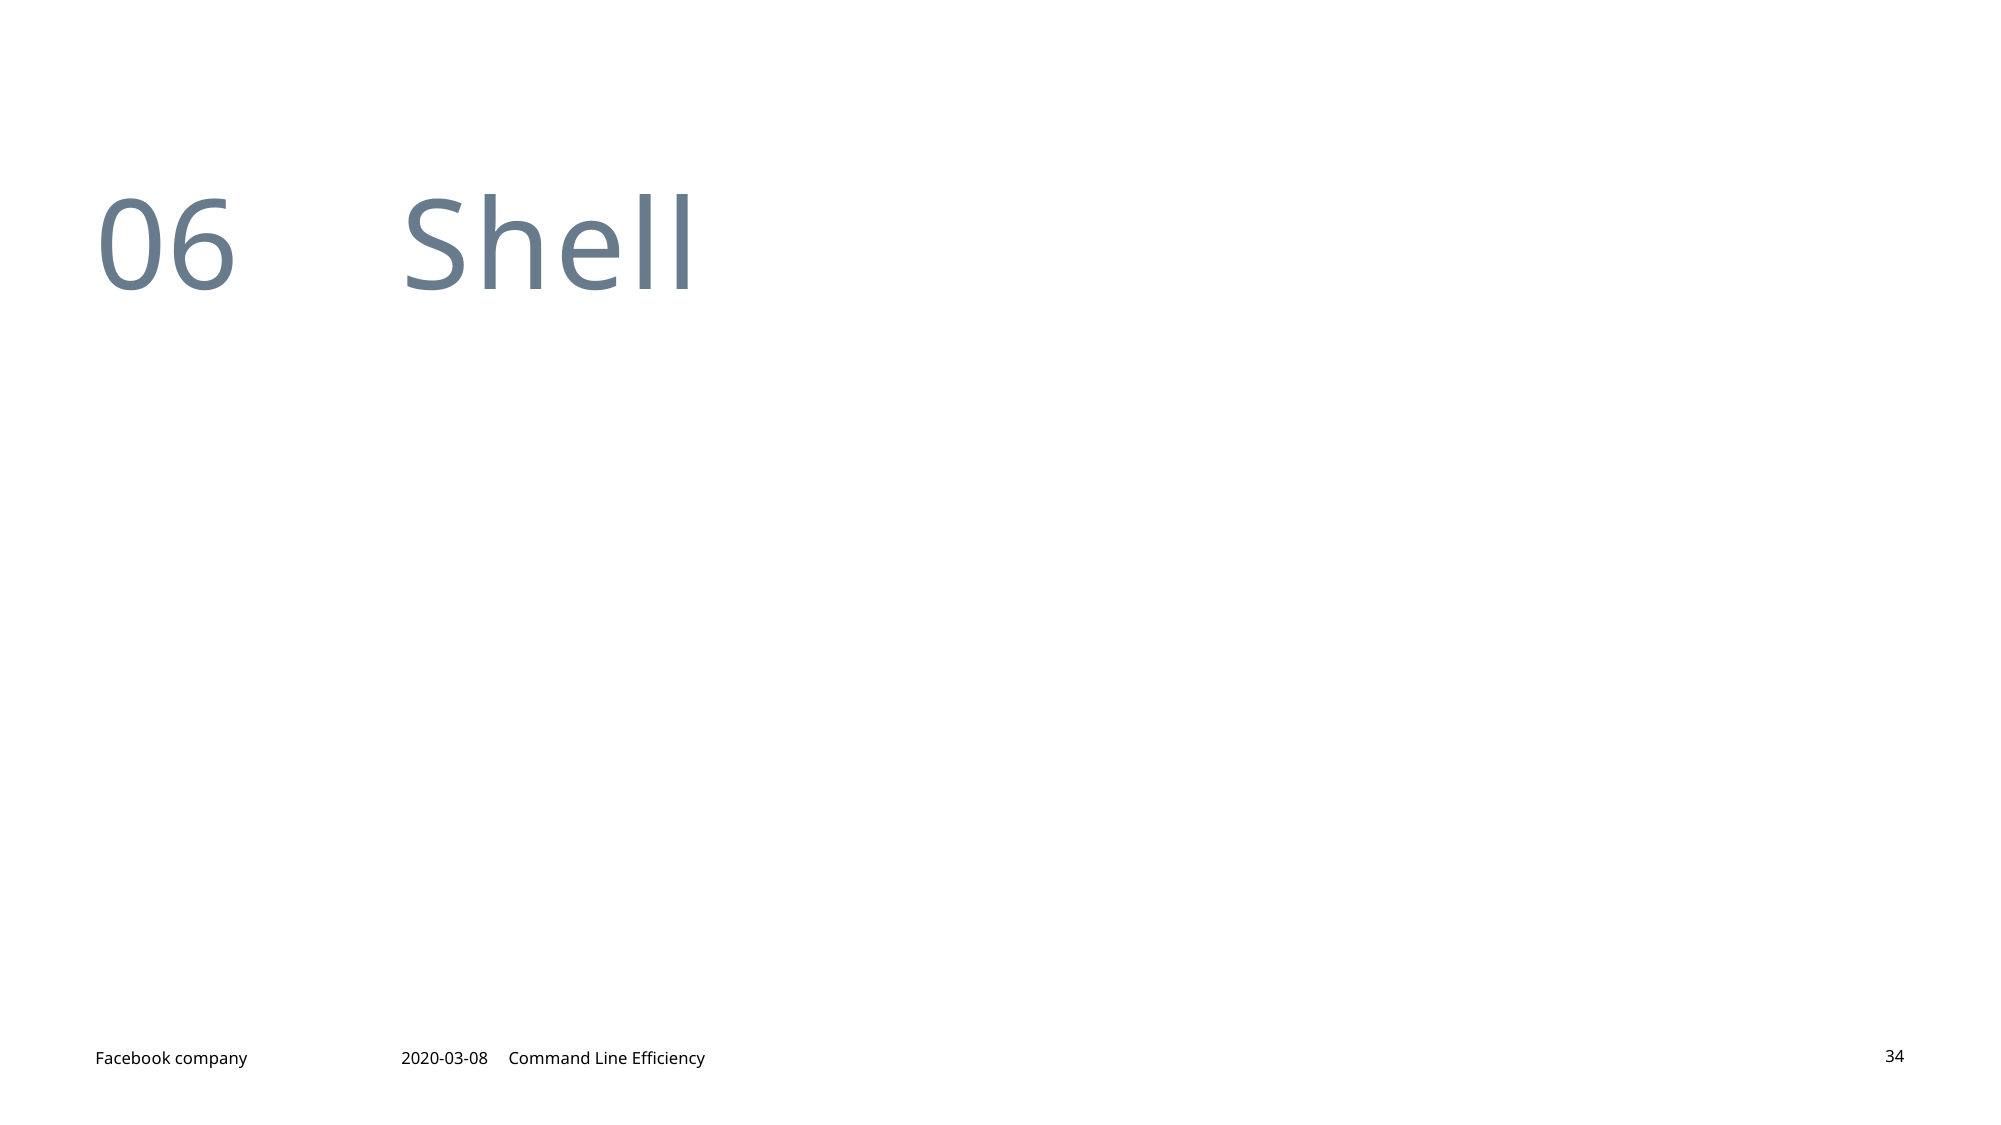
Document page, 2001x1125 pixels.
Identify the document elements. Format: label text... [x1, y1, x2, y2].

slide_number <number> [1840, 1047, 1905, 1068]
list 06 [95, 149, 378, 488]
footer Command Line Efficiency [508, 1047, 1294, 1068]
slide_number 2020-03-08 [401, 1047, 508, 1068]
title Shell [401, 149, 1929, 488]
